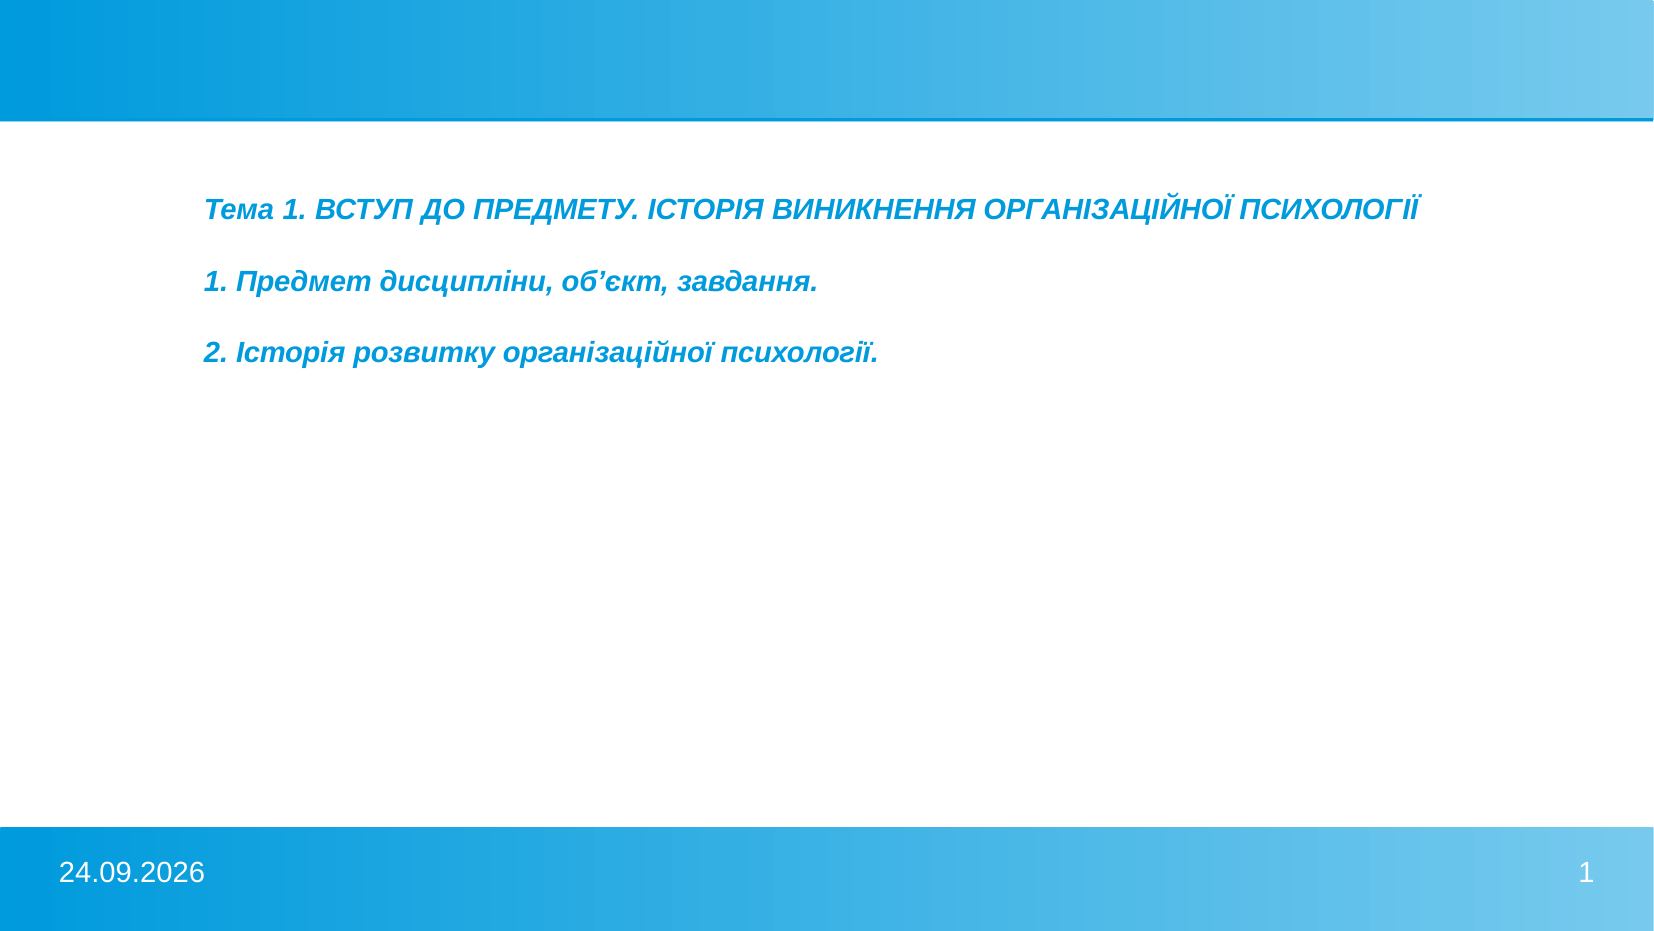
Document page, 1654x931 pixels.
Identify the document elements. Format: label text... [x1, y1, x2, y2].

list Тема 1. ВСТУП ДО ПРЕДМЕТУ. ІСТОРІЯ ВИНИКНЕННЯ ОРГАНІЗАЦІЙНОЇ ПСИХОЛОГІЇ 1. Предмет дисципліни, об’єкт, завдання. 2. Історія розвитку організаційної психології. [59, 177, 1595, 768]
